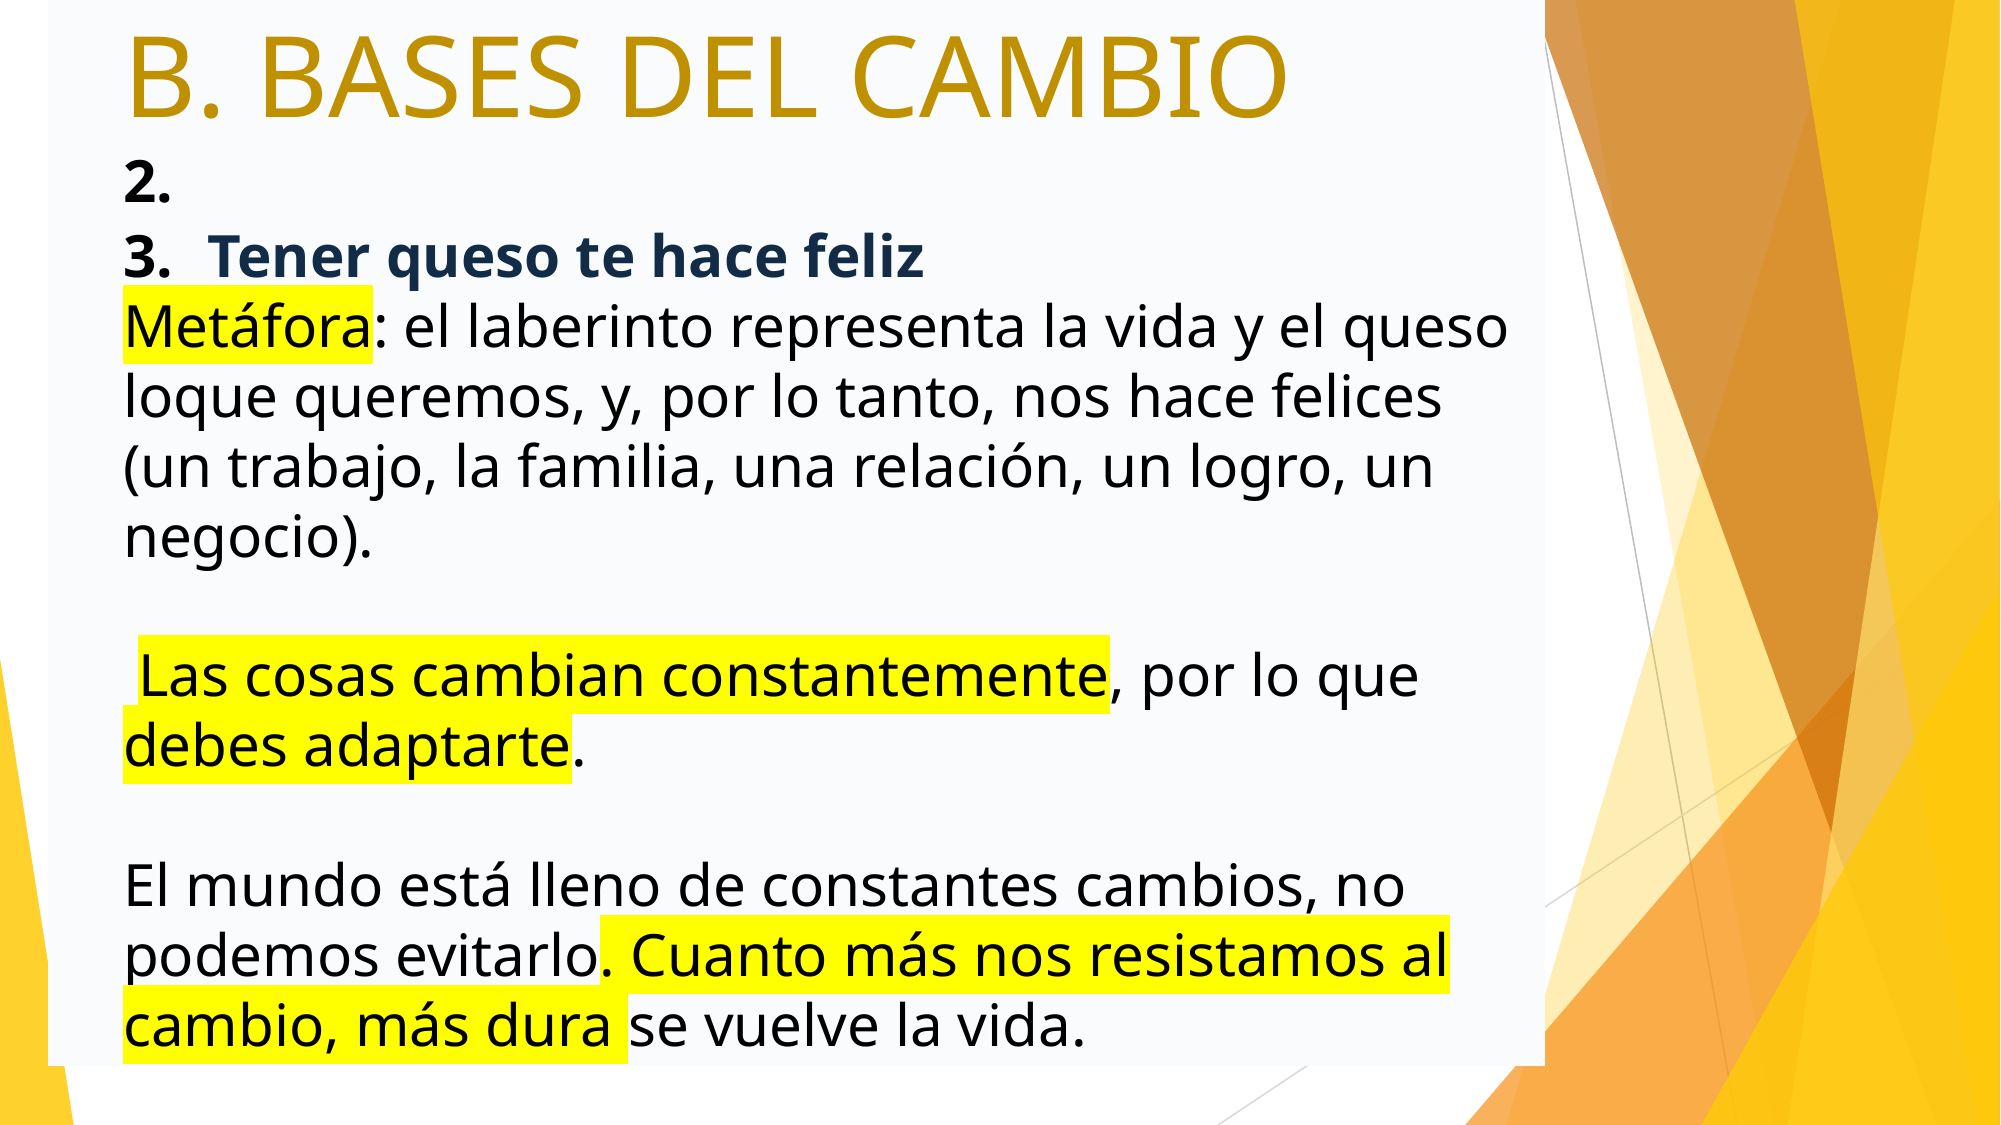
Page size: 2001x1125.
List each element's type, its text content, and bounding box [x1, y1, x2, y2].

text_box B. BASES DEL CAMBIO Tener queso te hace feliz Metáfora: el laberinto representa la vida y el queso loque queremos, y, por lo tanto, nos hace felices (un trabajo, la familia, una relación, un logro, un negocio). Las cosas cambian constantemente, por lo que debes adaptarte. El mundo está lleno de constantes cambios, no podemos evitarlo. Cuanto más nos resistamos al cambio, más dura se vuelve la vida. [48, 0, 1545, 1066]
